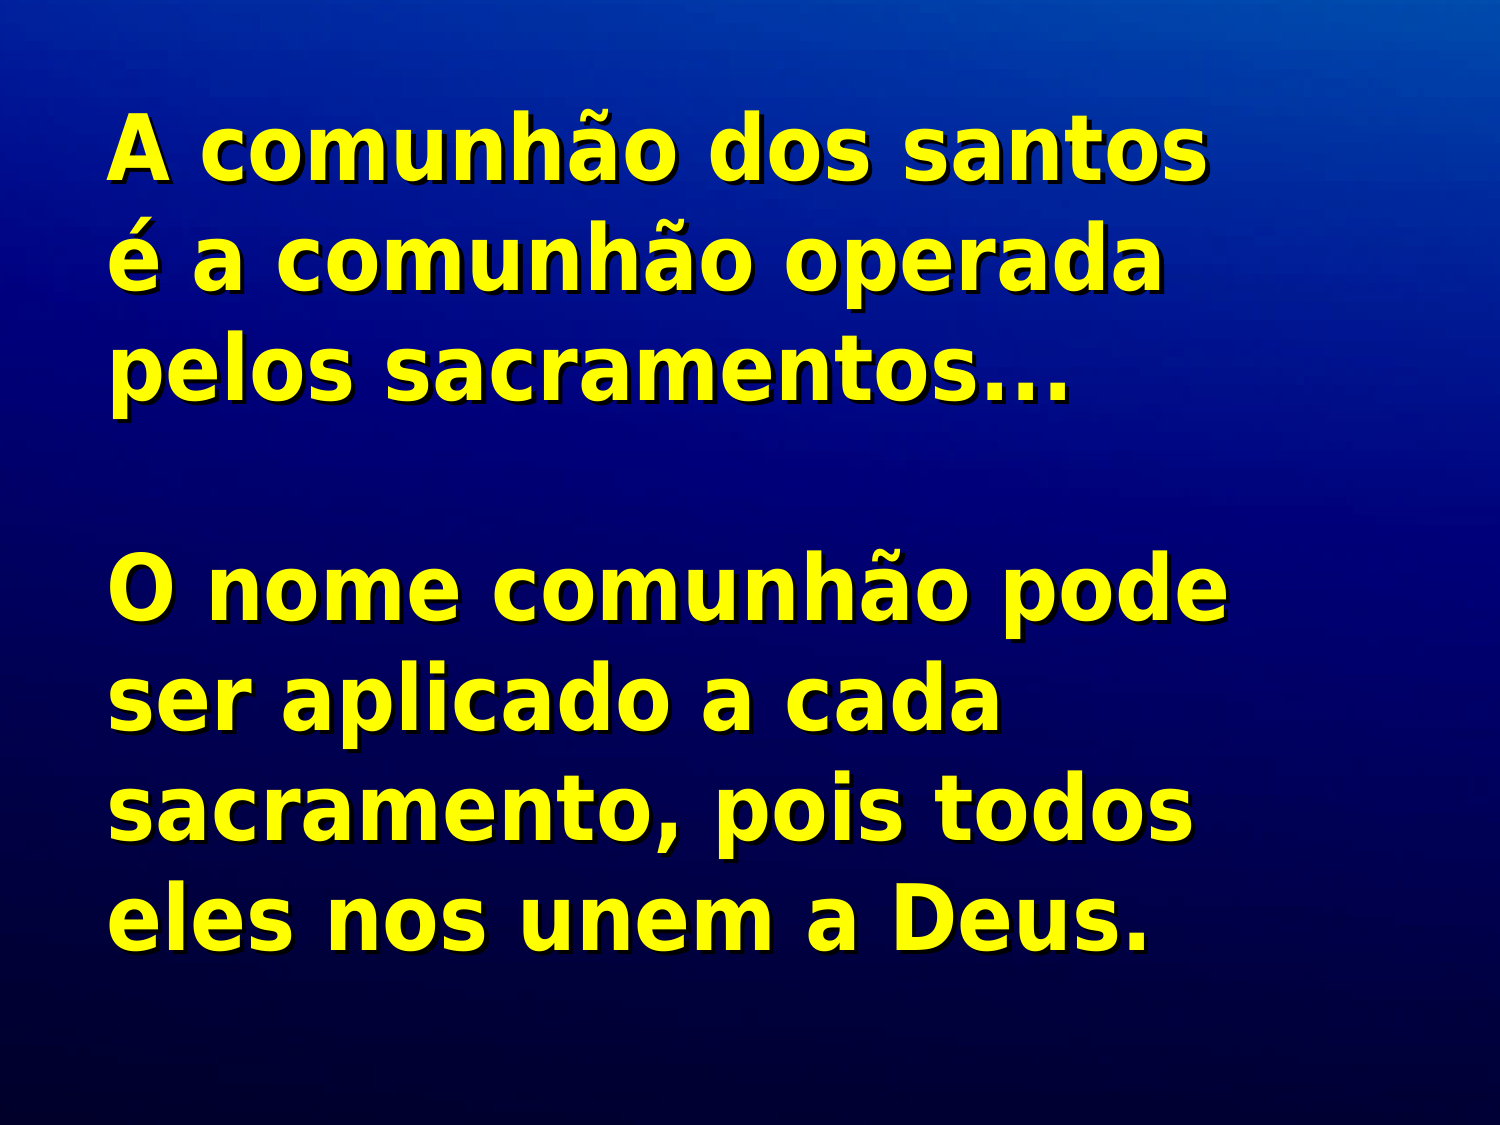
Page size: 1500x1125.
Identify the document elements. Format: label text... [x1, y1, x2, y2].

picture [0, 0, 1500, 1125]
text_box A comunhão dos santos é a comunhão operada pelos sacramentos... O nome comunhão pode ser aplicado a cada sacramento, pois todos eles nos unem a Deus. [92, 82, 1418, 1040]
